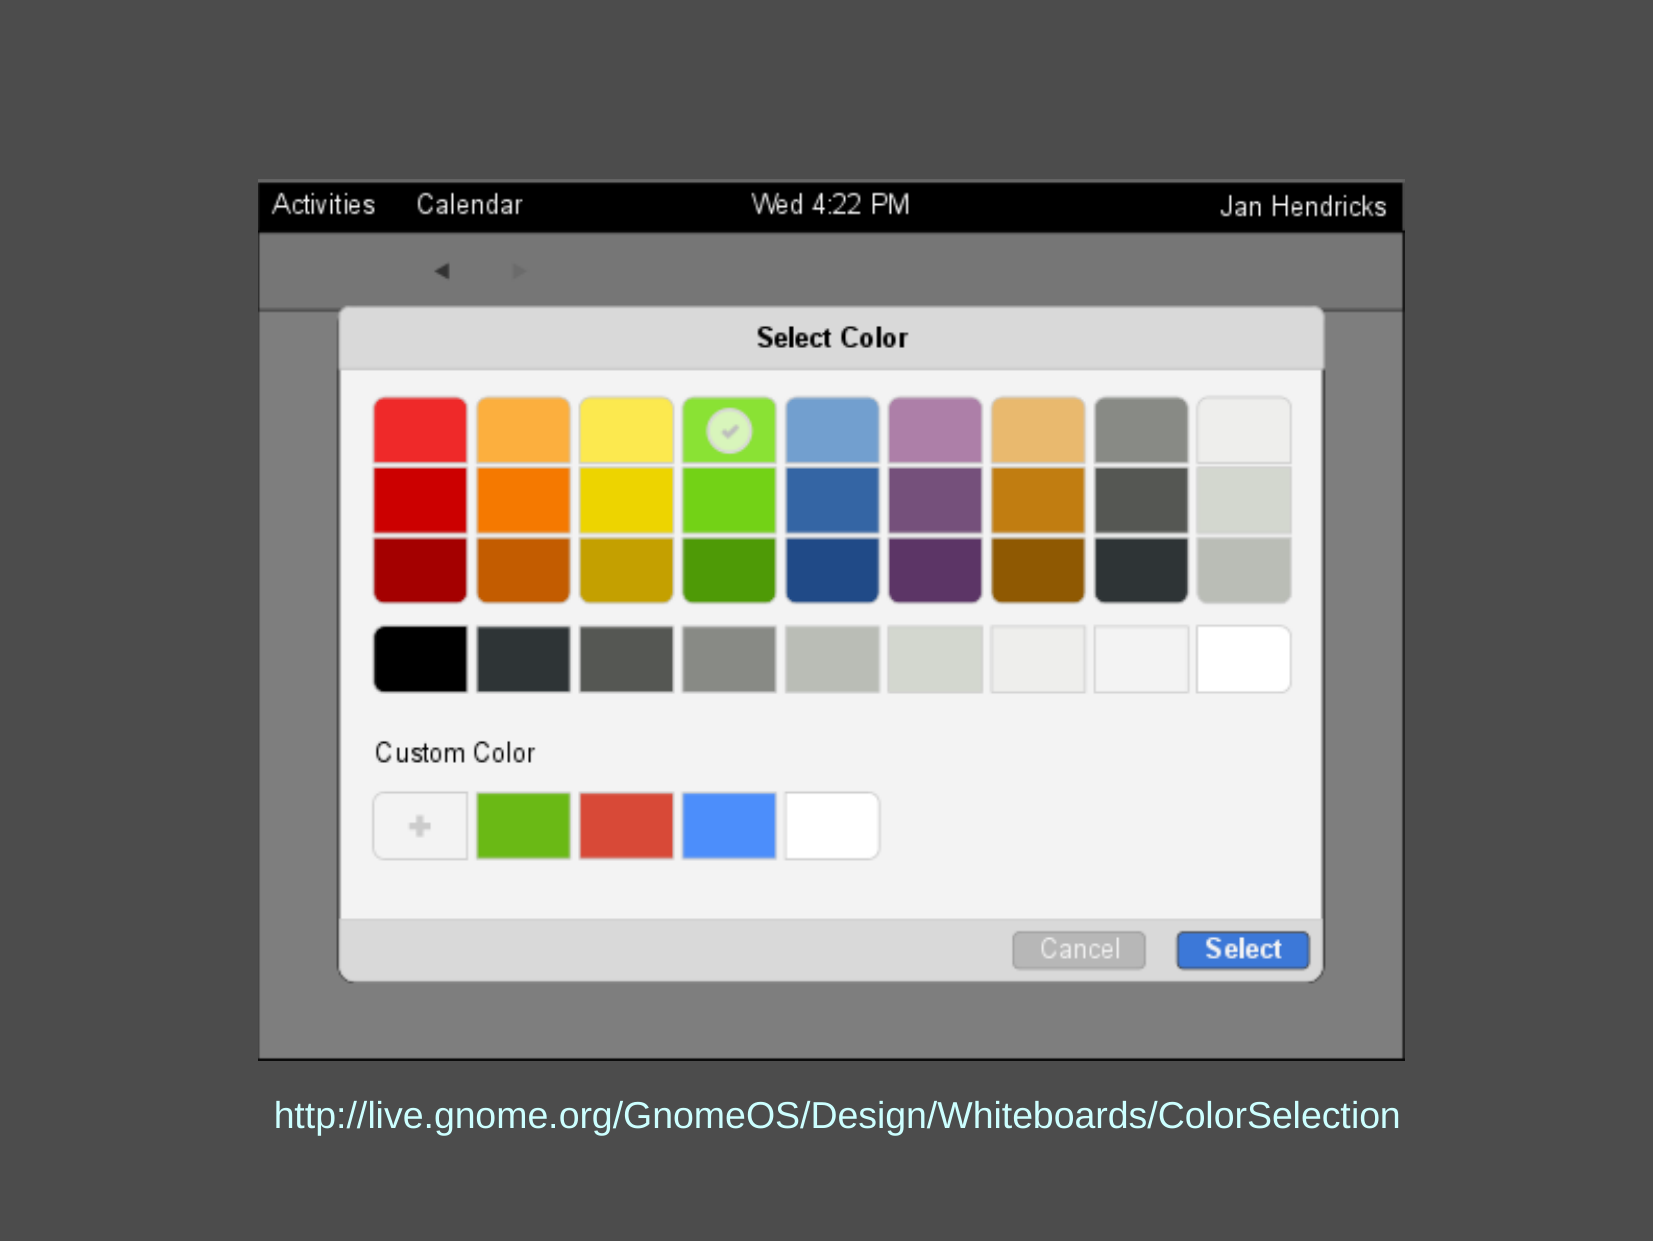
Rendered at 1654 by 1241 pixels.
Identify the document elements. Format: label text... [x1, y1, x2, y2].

text_box http://live.gnome.org/GnomeOS/Design/Whiteboards/ColorSelection [258, 1086, 1435, 1144]
picture [258, 179, 1405, 1061]
